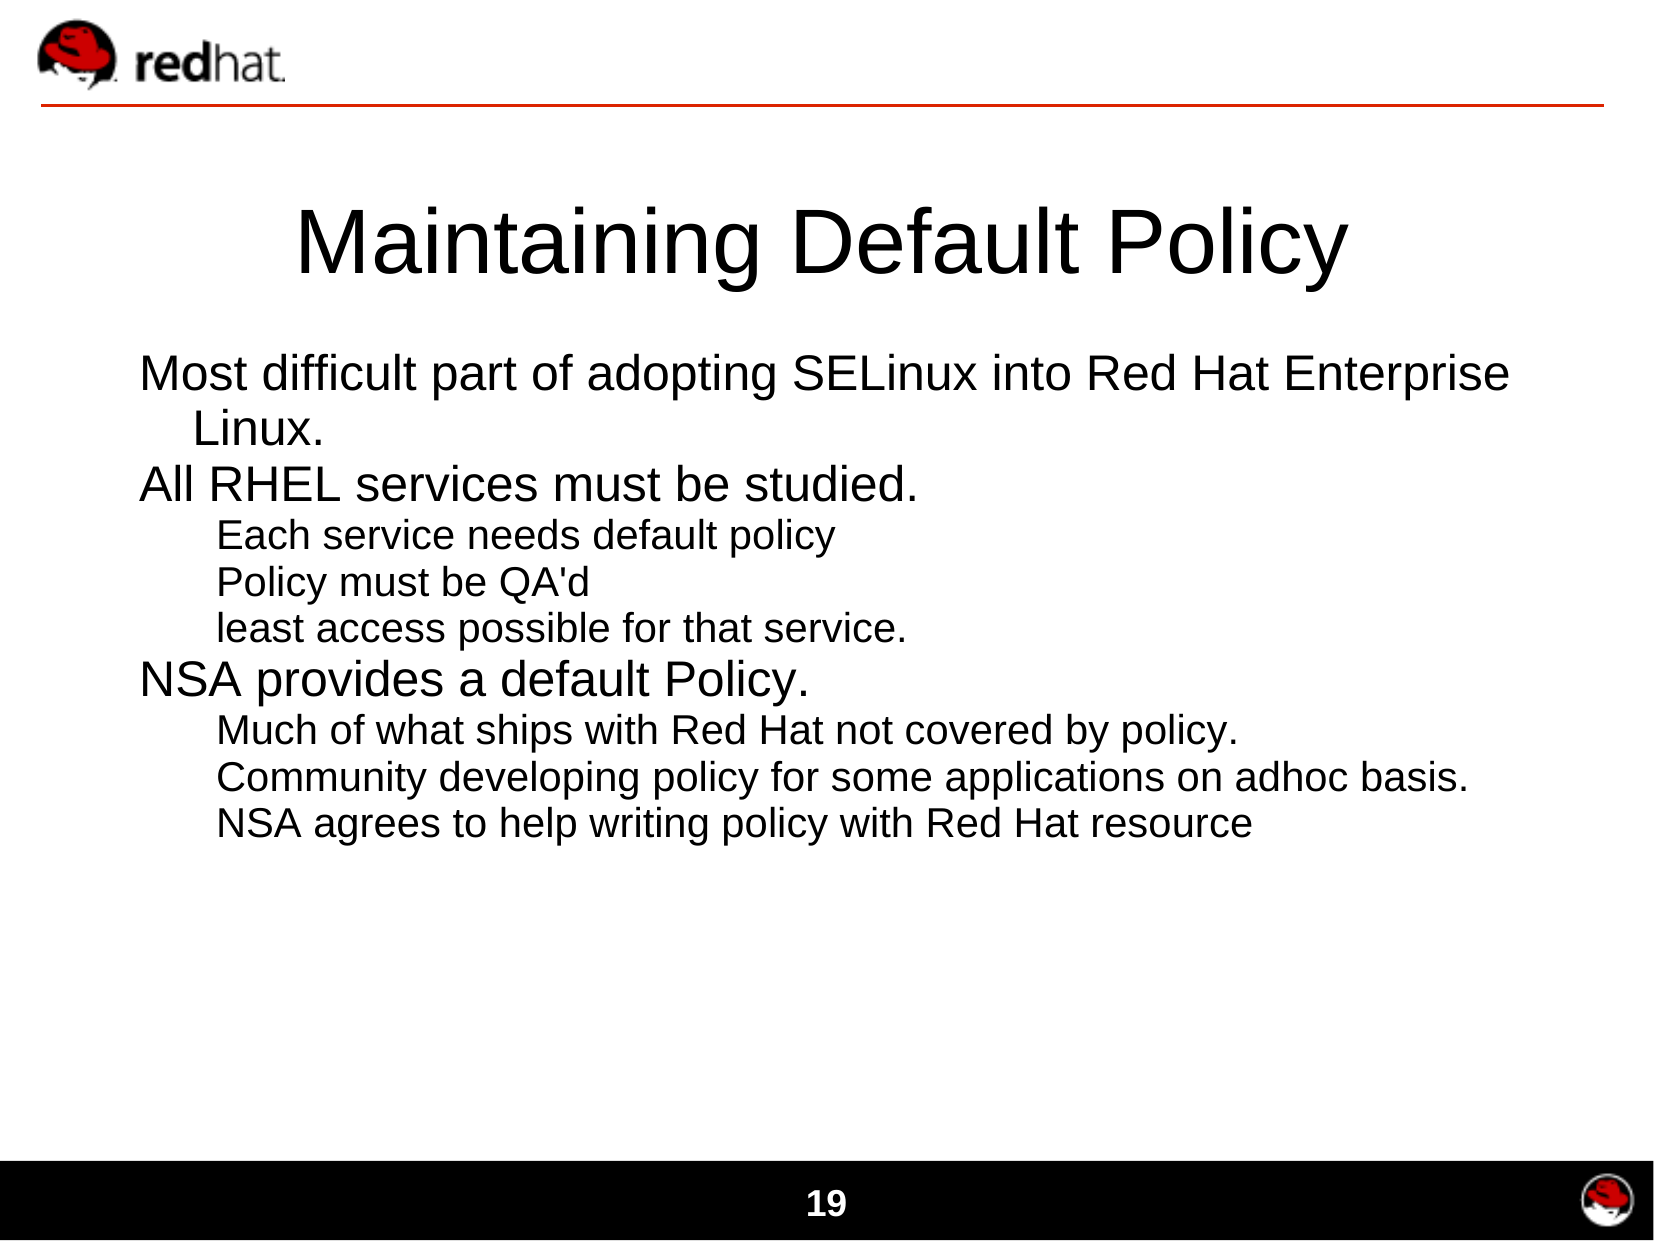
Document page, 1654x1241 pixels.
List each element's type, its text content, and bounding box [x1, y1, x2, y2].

picture [36, 17, 285, 101]
title Maintaining Default Policy [117, 137, 1530, 346]
picture [1576, 1170, 1639, 1233]
list Most difficult part of adopting SELinux into Red Hat Enterprise Linux. All RHEL services must be studied. Each service needs default policy Policy must be QA'd least access possible for that service. NSA provides a default Policy. Much of what ships with Red Hat not covered by policy. Community developing policy for some applications on adhoc basis. NSA agrees to help writing policy with Red Hat resource [121, 344, 1534, 1127]
